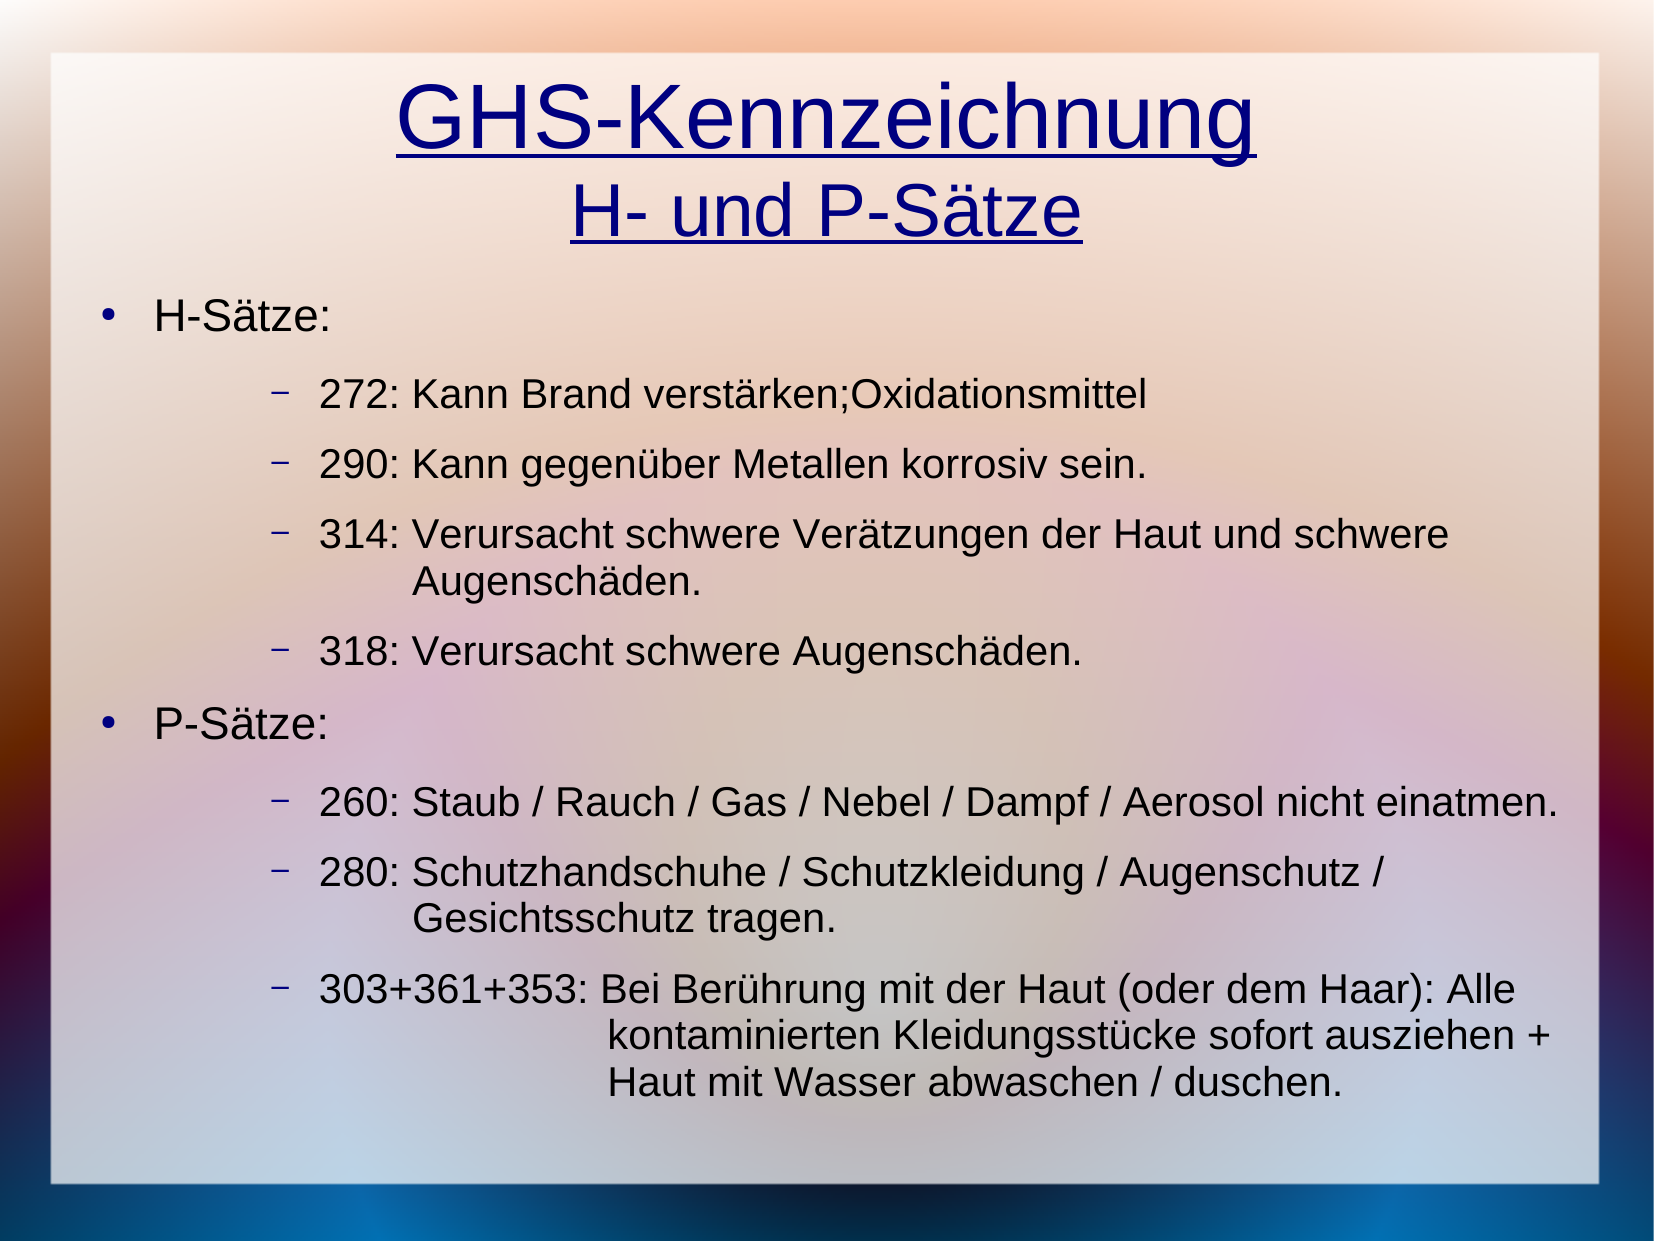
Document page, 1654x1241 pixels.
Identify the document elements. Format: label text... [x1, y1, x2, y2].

picture [0, 0, 1654, 1241]
title GHS-Kennzeichnung H- und P-Sätze [82, 55, 1571, 263]
list H-Sätze: 272: Kann Brand verstärken;Oxidationsmittel 290: Kann gegenüber Metallen korrosiv sein. 314: Verursacht schwere Verätzungen der Haut und schwere Augenschäden. 318: Verursacht schwere Augenschäden. P-Sätze: 260: Staub / Rauch / Gas / Nebel / Dampf / Aerosol nicht einatmen. 280: Schutzhandschuhe / Schutzkleidung / Augenschutz / Gesichtsschutz tragen. 303+361+353: Bei Berührung mit der Haut (oder dem Haar): Alle kontaminierten Kleidungsstücke sofort ausziehen + Haut mit Wasser abwaschen / duschen. [82, 290, 1571, 1174]
